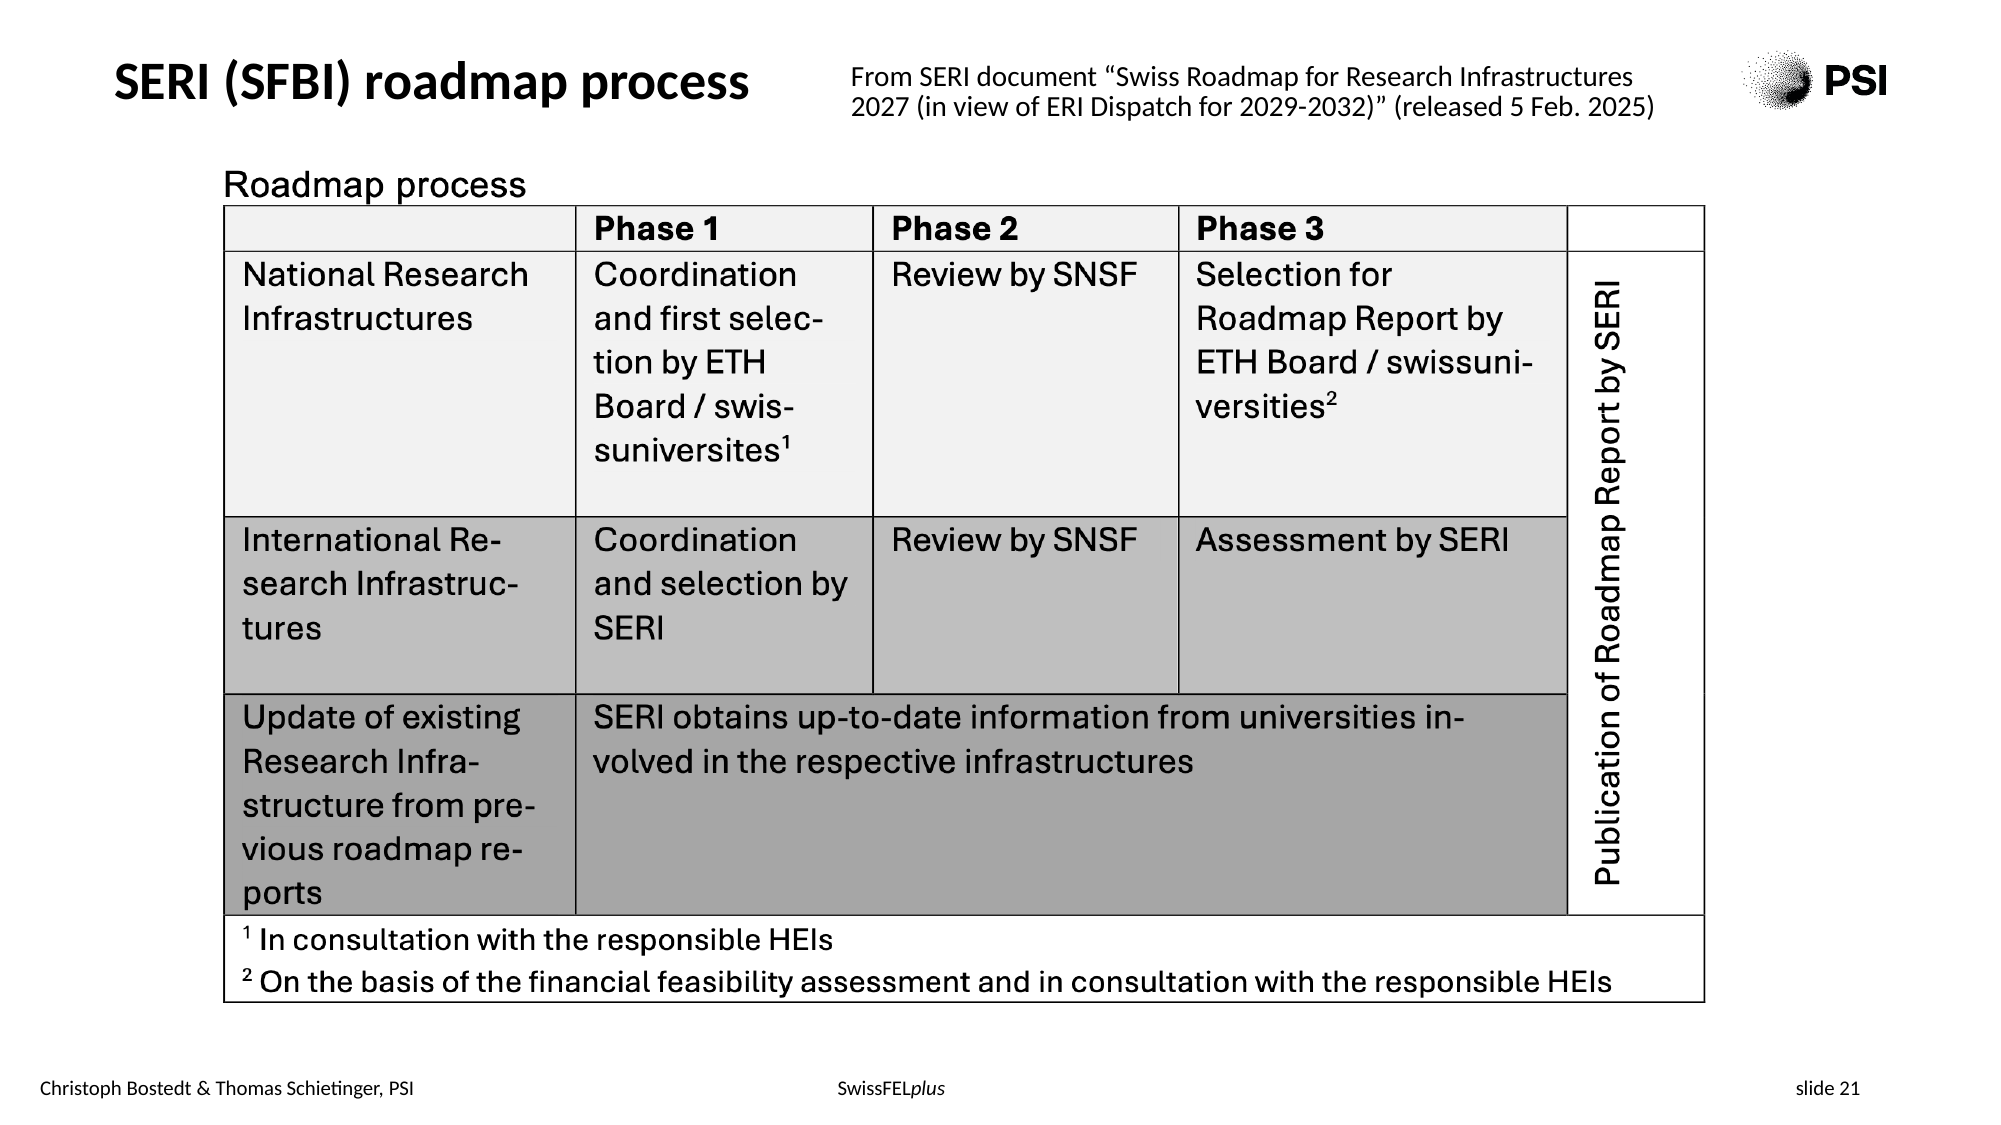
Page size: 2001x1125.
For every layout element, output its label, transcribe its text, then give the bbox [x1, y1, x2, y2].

picture [203, 156, 1726, 1021]
text_box From SERI document “Swiss Roadmap for Research Infrastructures 2027 (in view of ERI Dispatch for 2029-2032)” (released 5 Feb. 2025) [836, 57, 1695, 131]
title SERI (SFBI) roadmap process [114, 45, 1585, 118]
